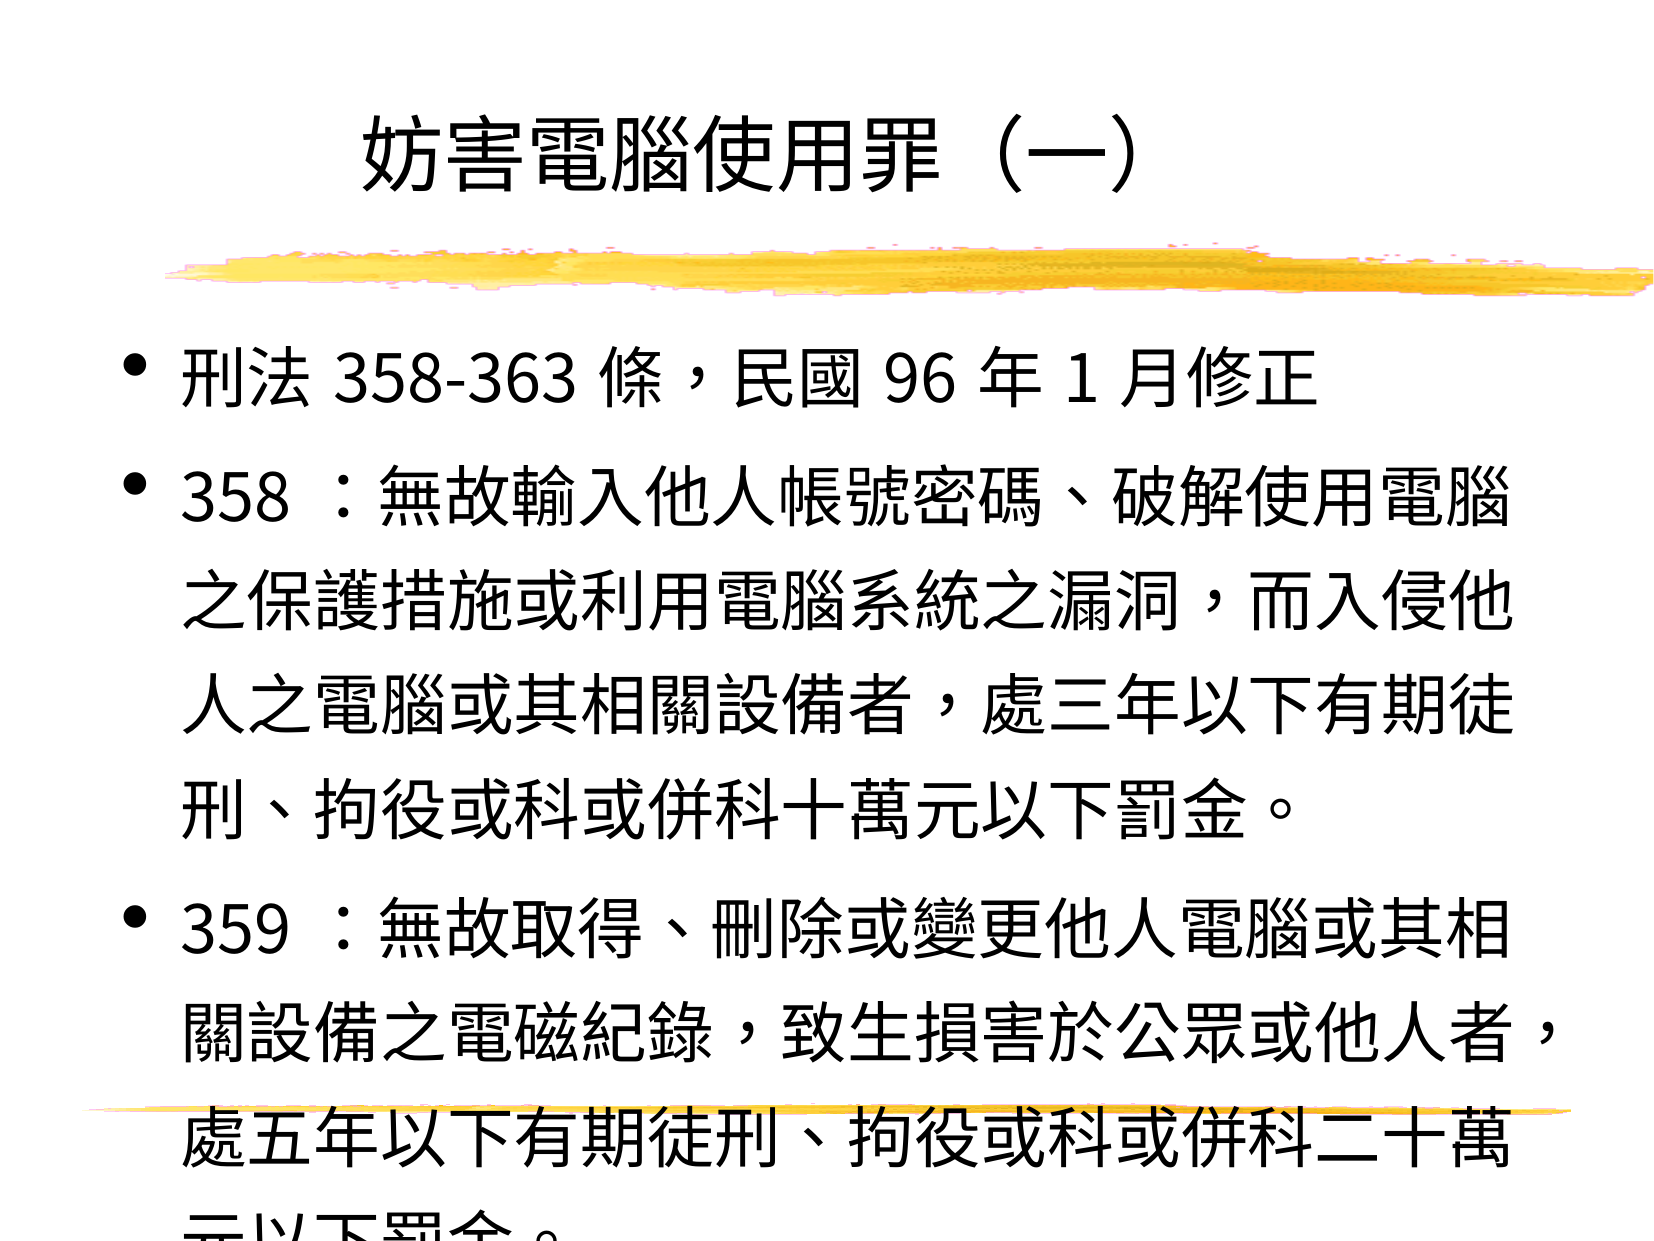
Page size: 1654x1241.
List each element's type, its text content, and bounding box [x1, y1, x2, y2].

picture [165, 237, 1654, 308]
title 妨害電腦使用罪（一） [73, 39, 1479, 249]
picture [1530, 1102, 1571, 1117]
list 刑法358-363條，民國96年1月修正 358：無故輸入他人帳號密碼、破解使用電腦之保護措施或利用電腦系統之漏洞，而入侵他人之電腦或其相關設備者，處三年以下有期徒刑、拘役或科或併科十萬元以下罰金。 359：無故取得、刪除或變更他人電腦或其相關設備之電磁紀錄，致生損害於公眾或他人者，處五年以下有期徒刑、拘役或科或併科二十萬元以下罰金。 [124, 316, 1530, 1141]
picture [82, 1102, 124, 1117]
